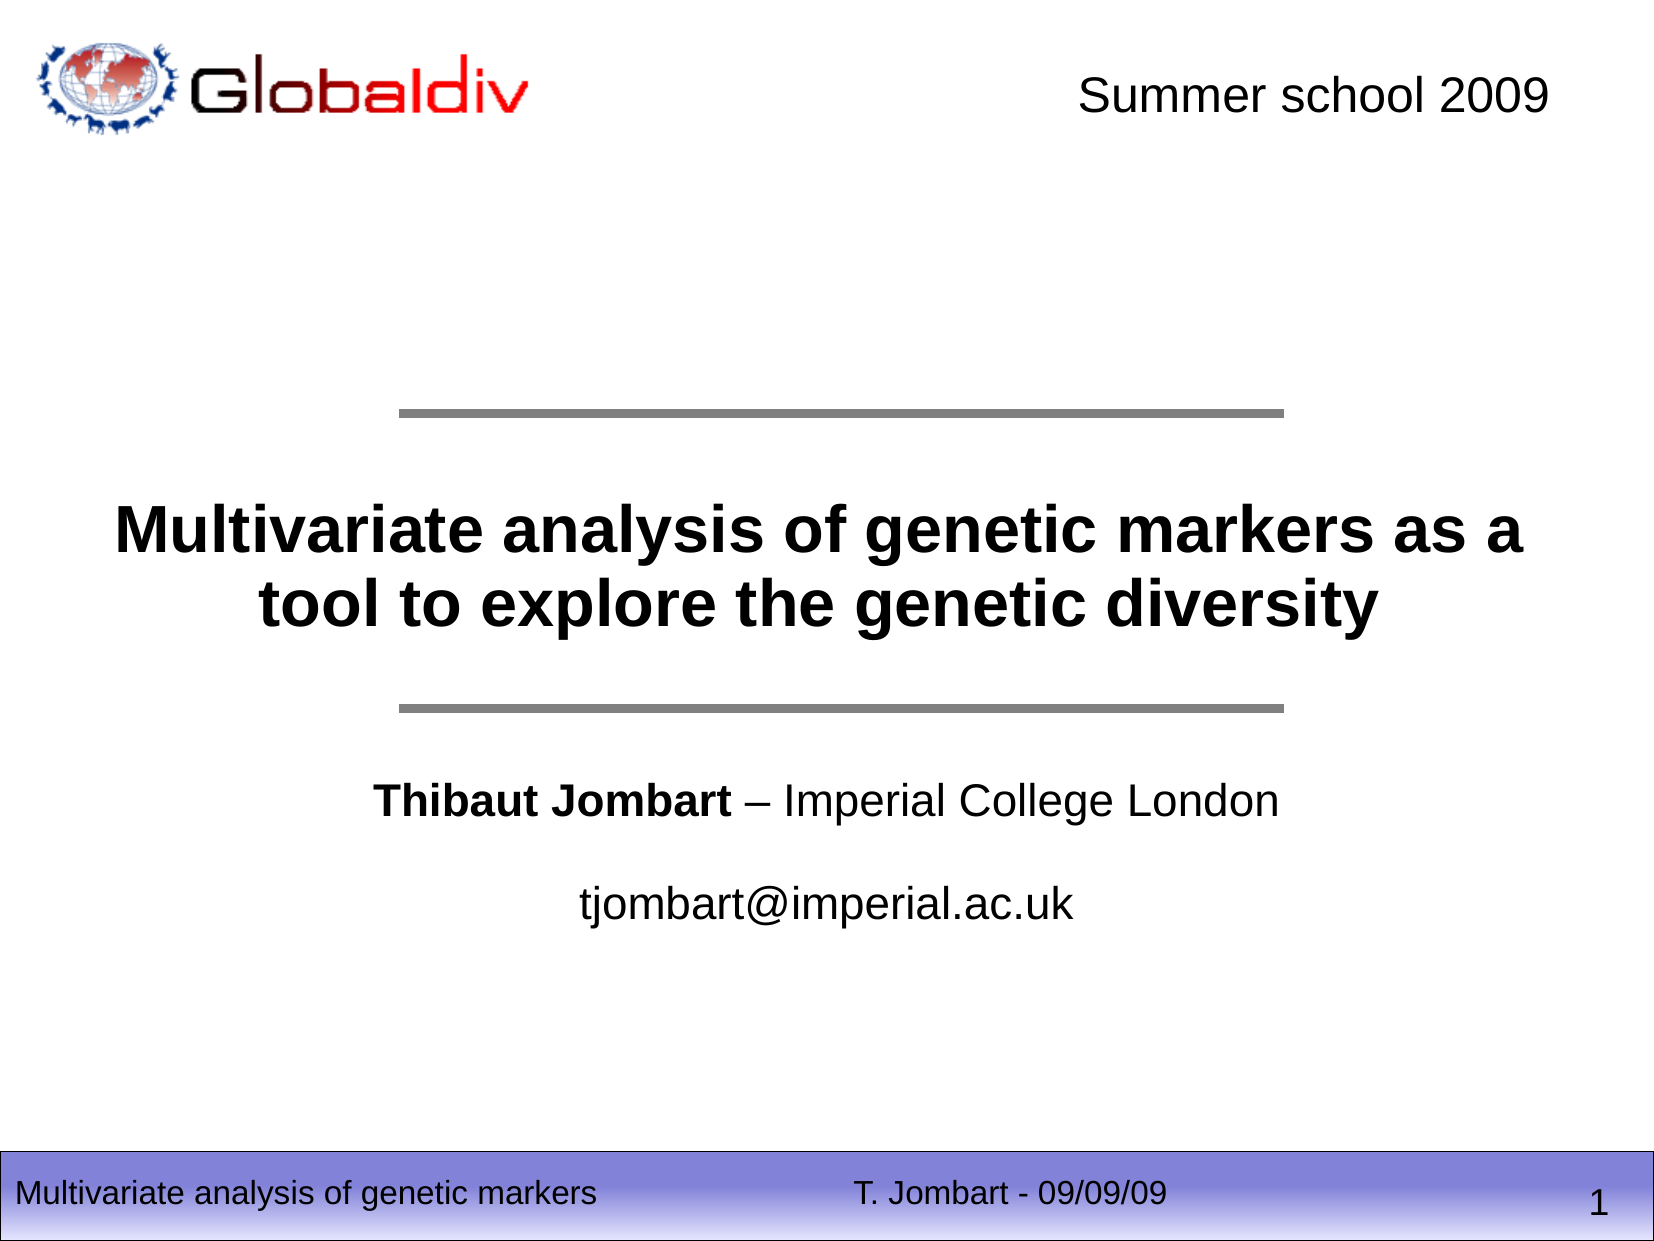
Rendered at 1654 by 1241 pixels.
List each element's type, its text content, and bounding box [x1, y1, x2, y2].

text_box 1 [1573, 1174, 1625, 1232]
text_box [0, 1151, 1654, 1241]
text_box Multivariate analysis of genetic markers as a tool to explore the genetic diversity [99, 484, 1554, 680]
text_box Thibaut Jombart – Imperial College London tjombart@imperial.ac.uk [358, 767, 1296, 937]
picture [29, 34, 536, 143]
text_box Multivariate analysis of genetic markers [0, 1167, 614, 1220]
text_box Summer school 2009 [1062, 59, 1595, 149]
text_box T. Jombart - 09/09/09 [838, 1167, 1202, 1225]
